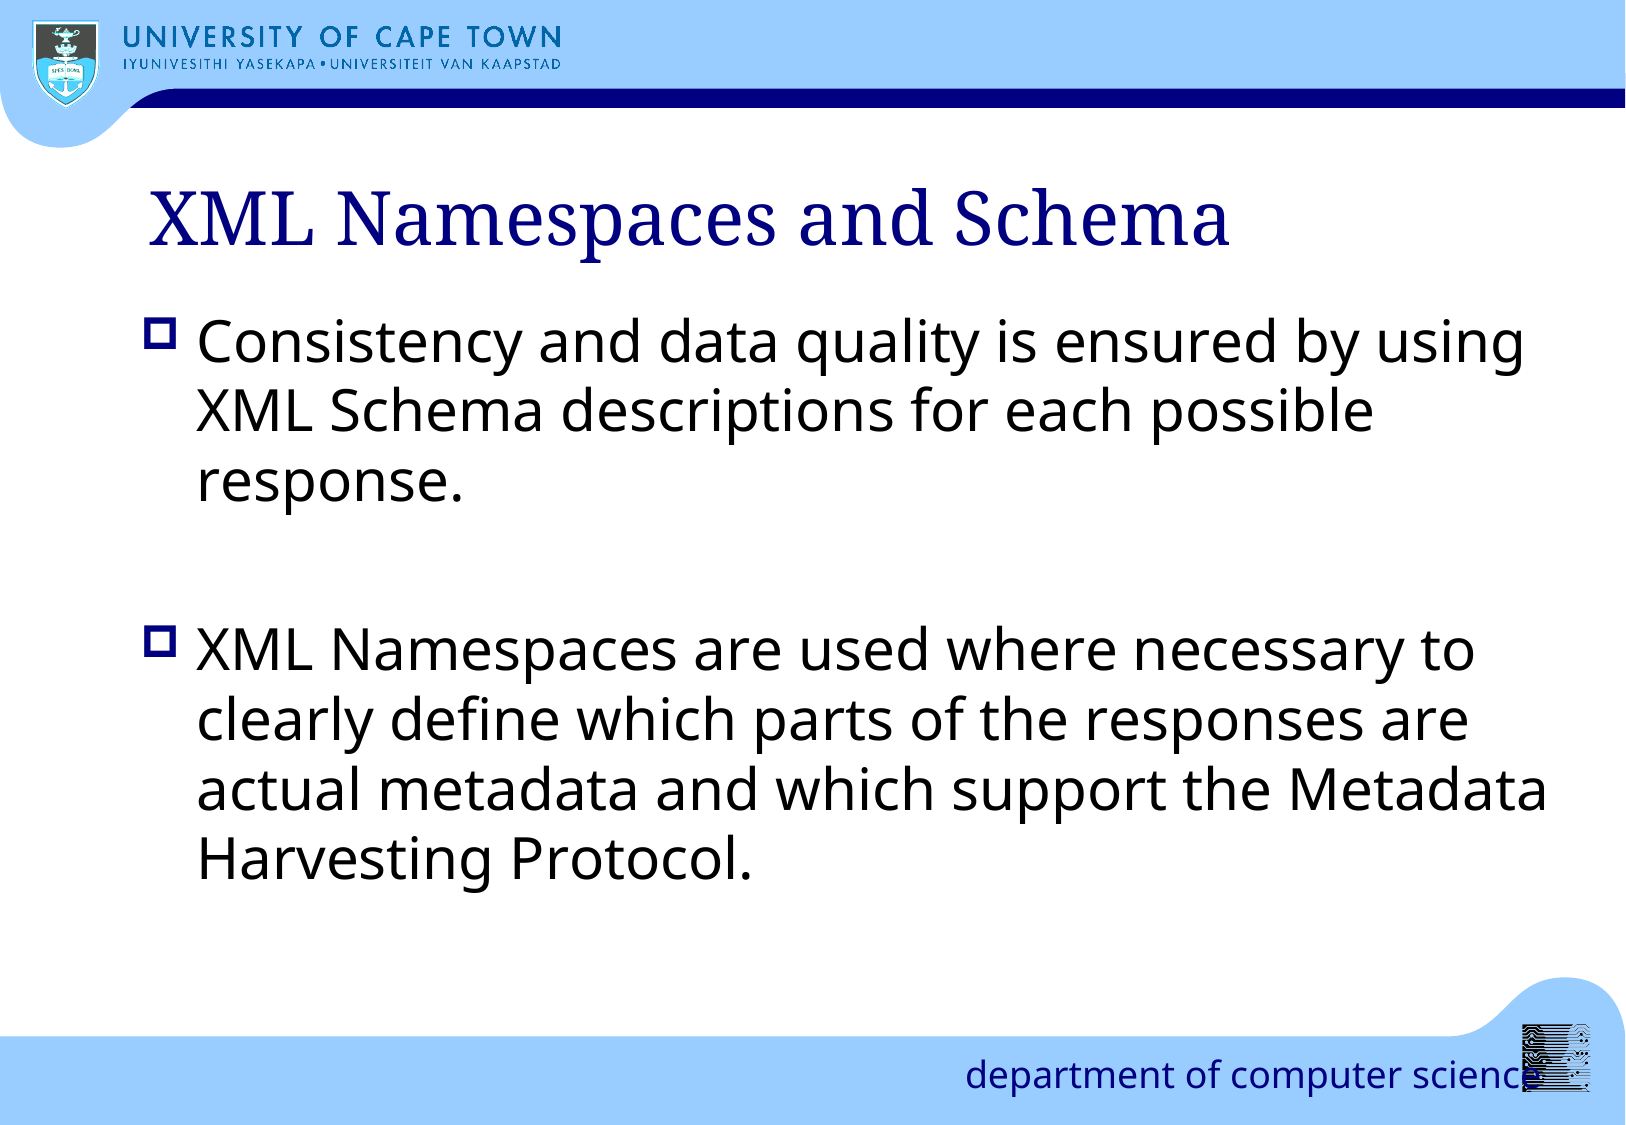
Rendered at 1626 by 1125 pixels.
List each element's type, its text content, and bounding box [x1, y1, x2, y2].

list Consistency and data quality is ensured by using XML Schema descriptions for each possible response. XML Namespaces are used where necessary to clearly define which parts of the responses are actual metadata and which support the Metadata Harvesting Protocol. [125, 296, 1570, 949]
picture [120, 23, 563, 71]
picture [1522, 1024, 1591, 1092]
picture [1526, 1070, 1536, 1076]
title XML Namespaces and Schema [134, 140, 1571, 268]
